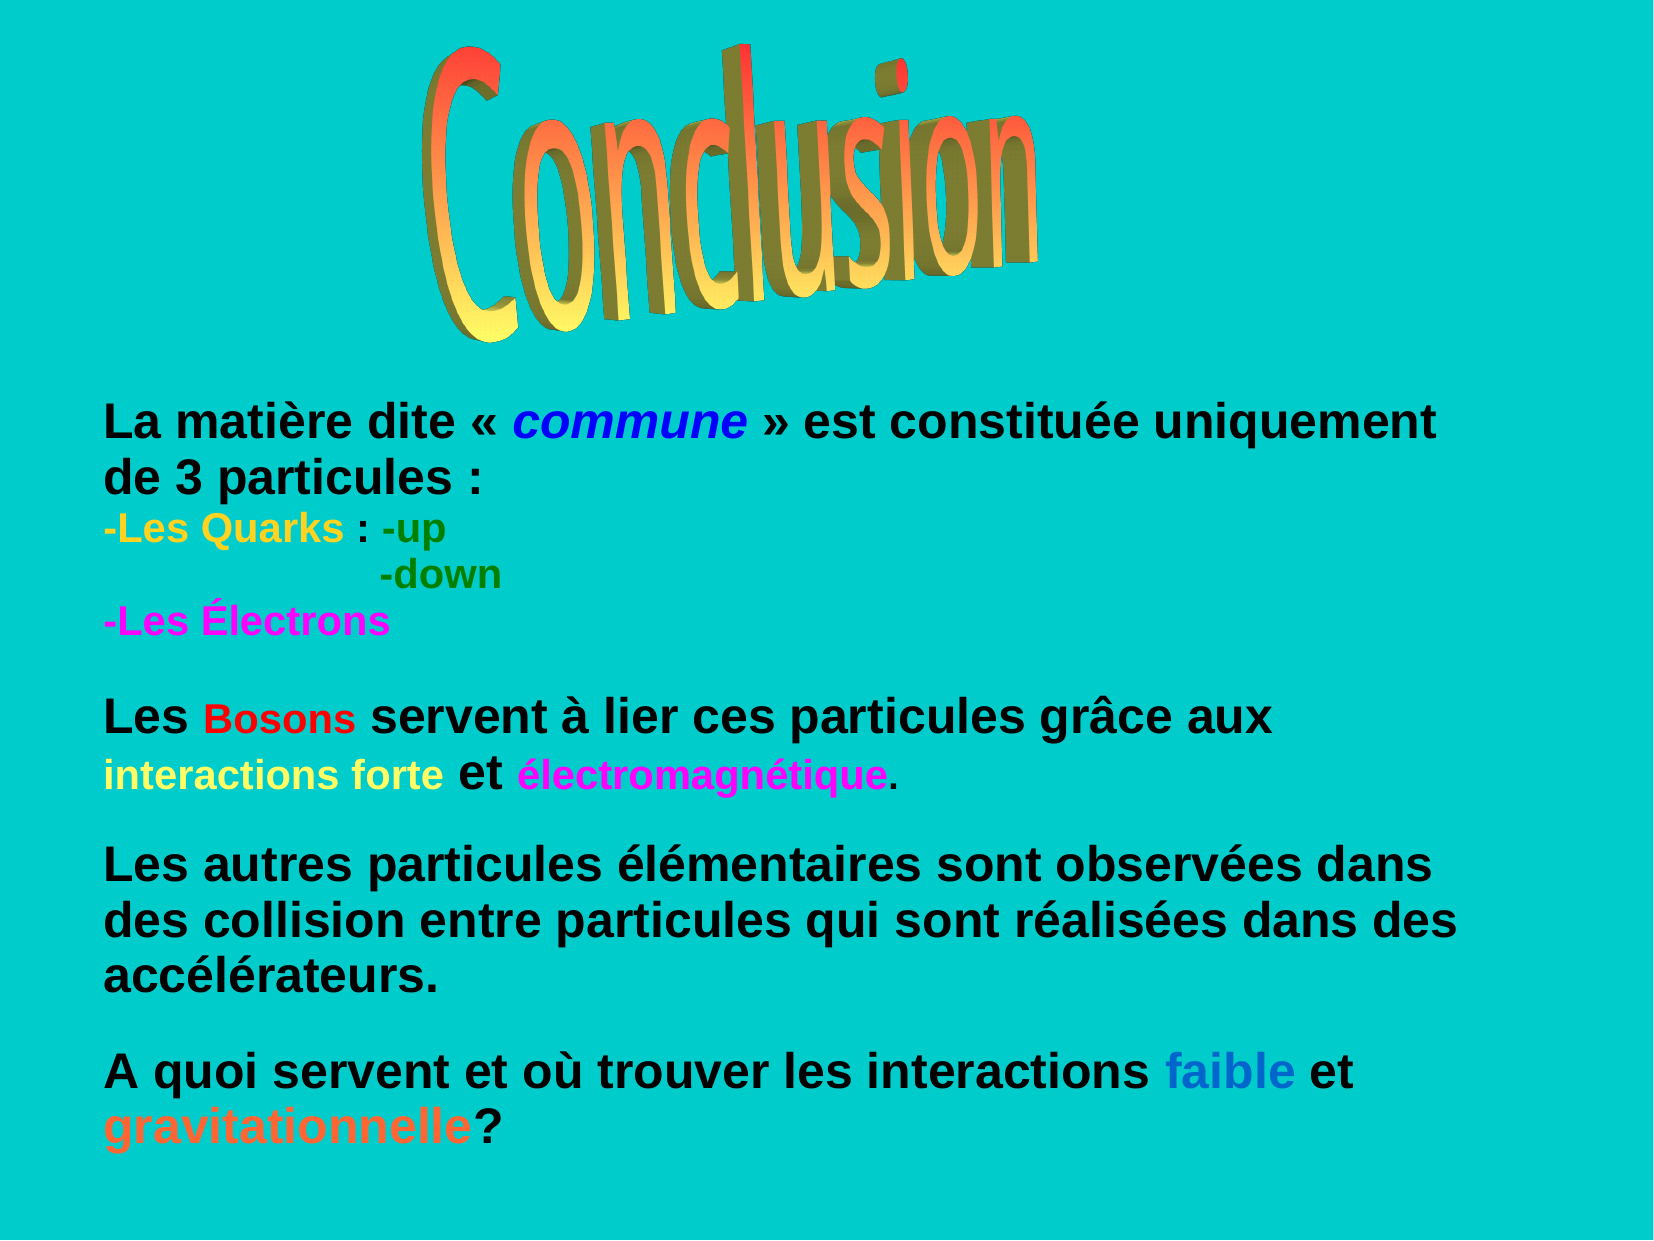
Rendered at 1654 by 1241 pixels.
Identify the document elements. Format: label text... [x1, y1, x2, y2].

text_box A quoi servent et où trouver les interactions faible et gravitationnelle? [88, 1033, 1507, 1093]
text_box Les Bosons servent à lier ces particules grâce aux interactions forte et électromagnétique. [88, 679, 1418, 826]
text_box La matière dite « commune » est constituée uniquement de 3 particules : -Les Quarks : -up -down -Les Électrons [88, 383, 1507, 589]
text_box Les autres particules élémentaires sont observées dans des collision entre particules qui sont réalisées dans des accélérateurs. [88, 826, 1507, 975]
